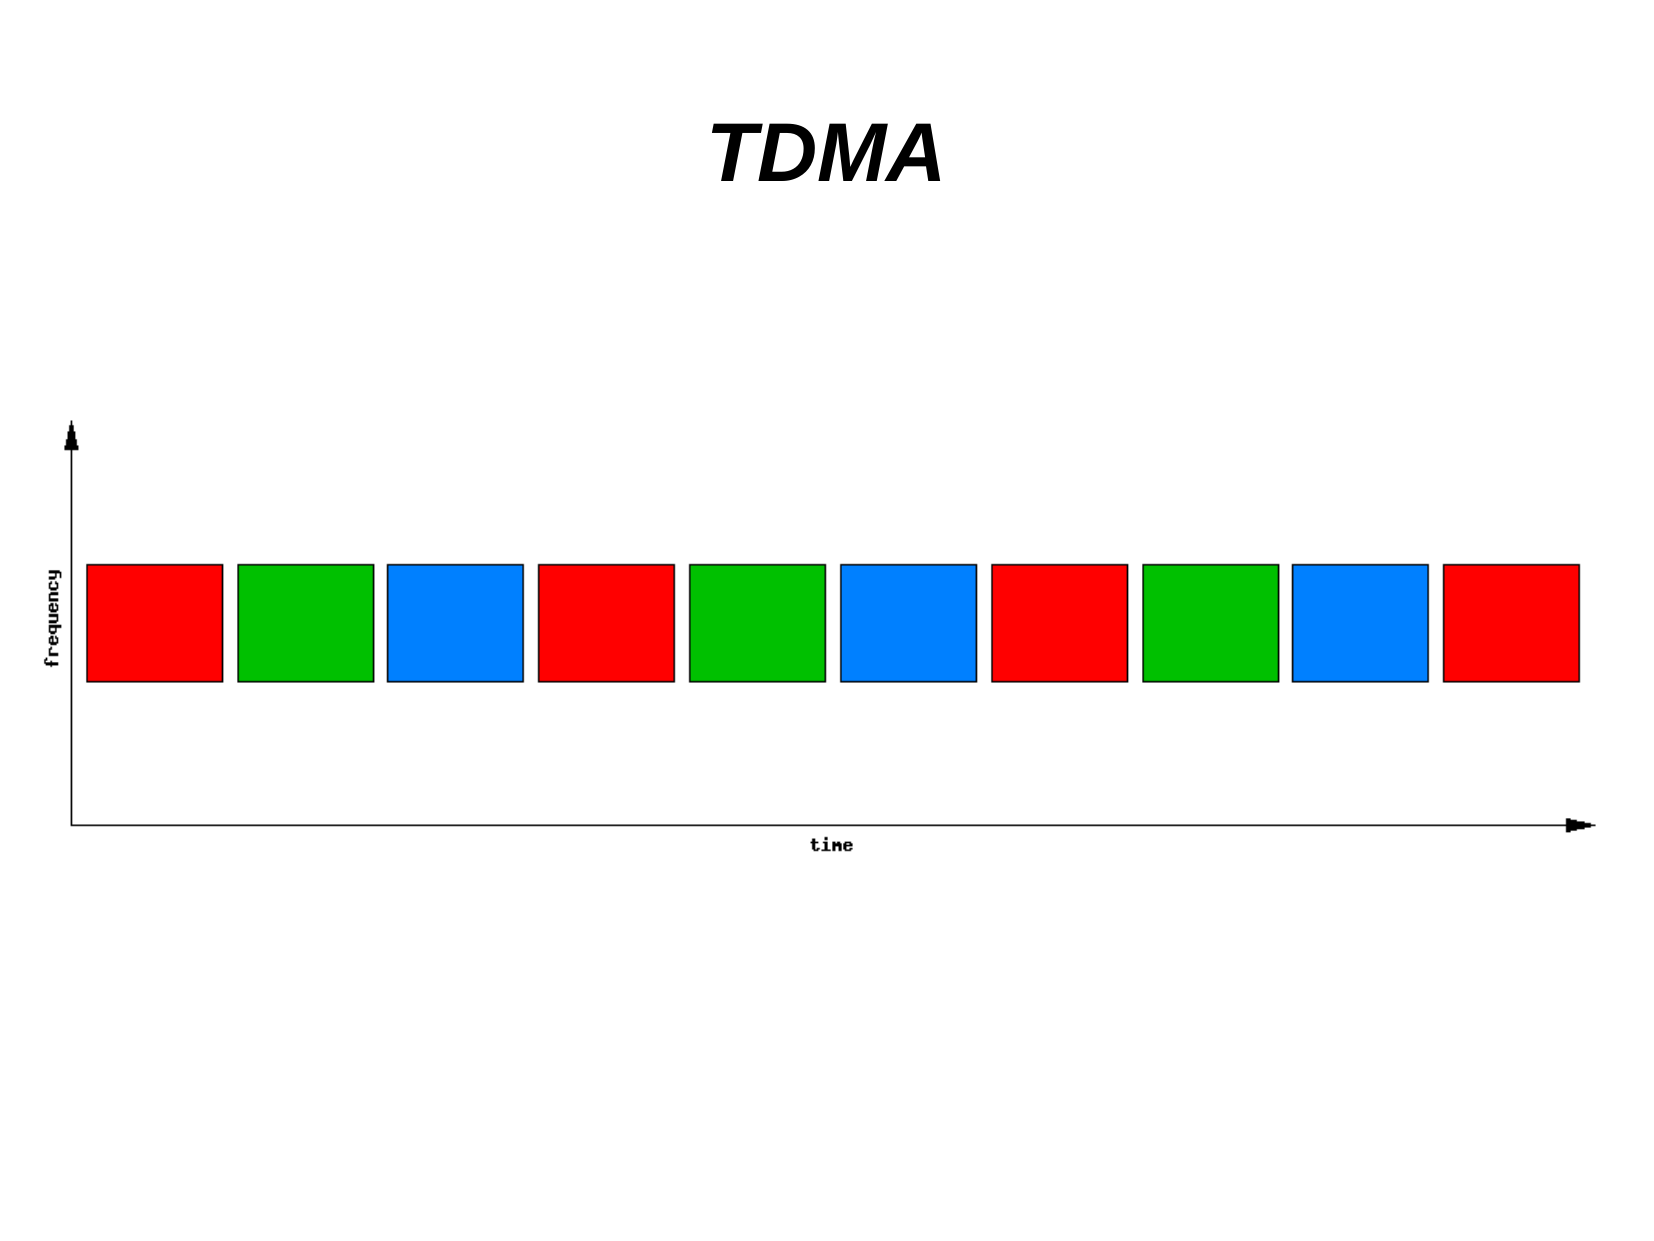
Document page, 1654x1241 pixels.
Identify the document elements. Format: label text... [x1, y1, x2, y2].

picture [32, 388, 1627, 856]
title TDMA [82, 49, 1571, 257]
